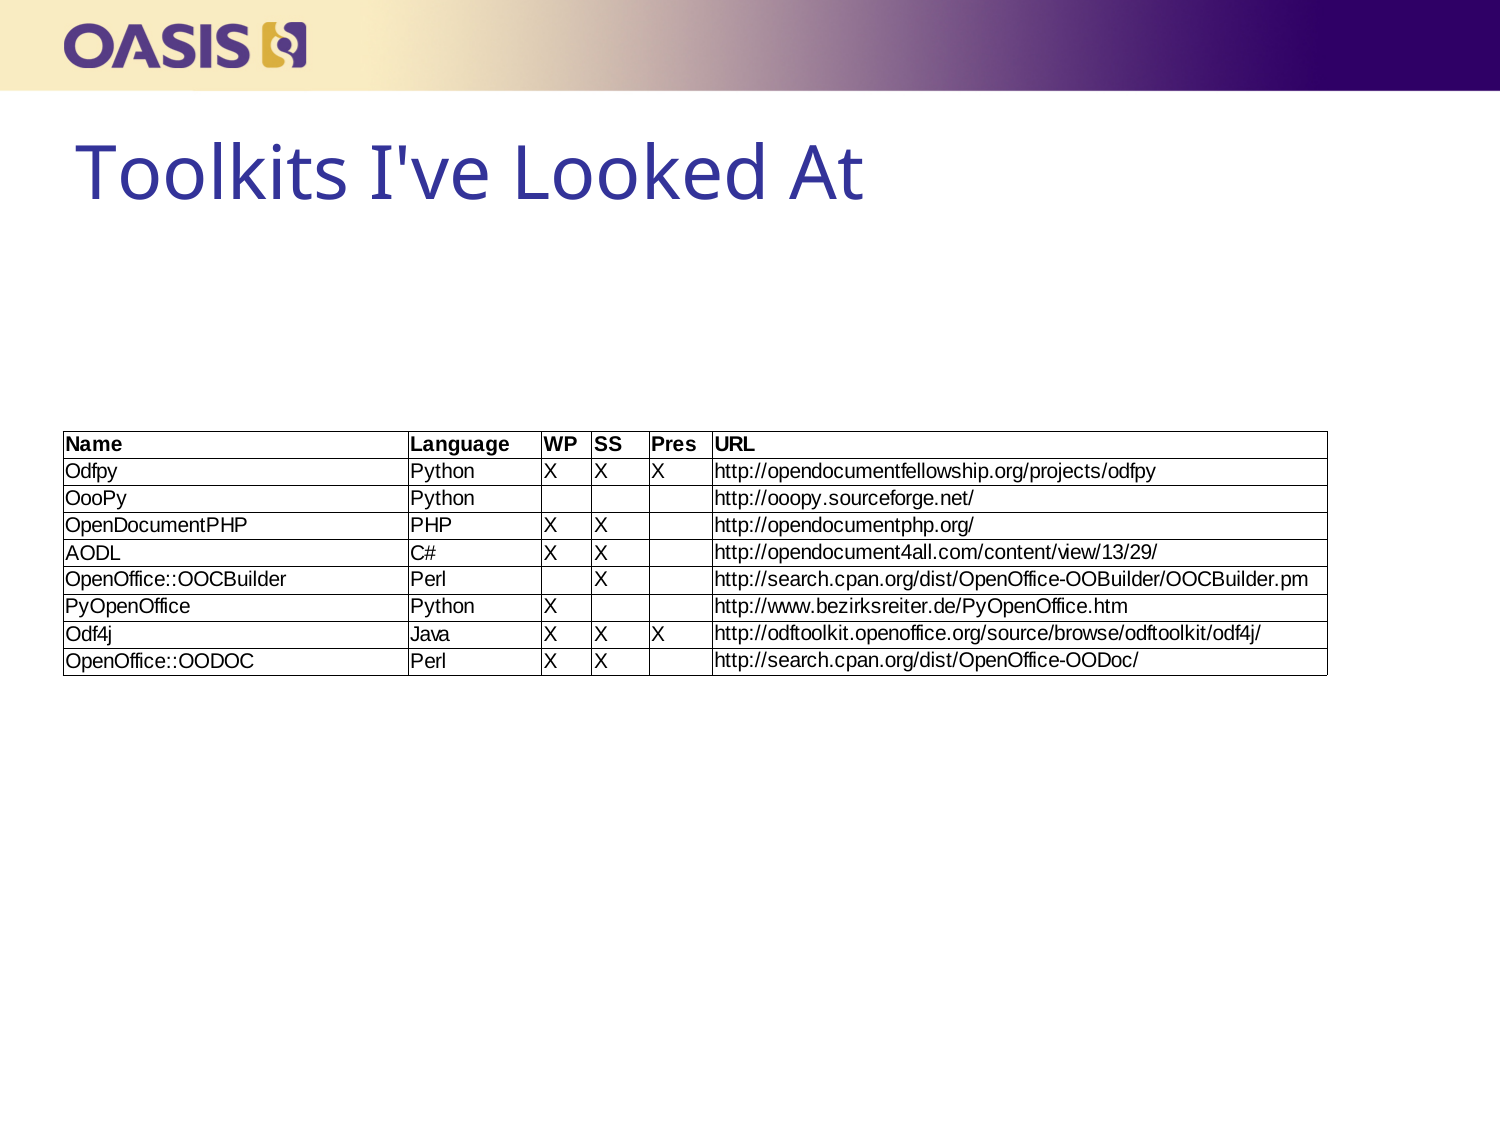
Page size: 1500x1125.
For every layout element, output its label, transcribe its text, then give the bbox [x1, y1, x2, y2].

chart [61, 429, 1463, 1125]
title Toolkits I've Looked At [75, 121, 1438, 228]
picture [0, 0, 1500, 1125]
